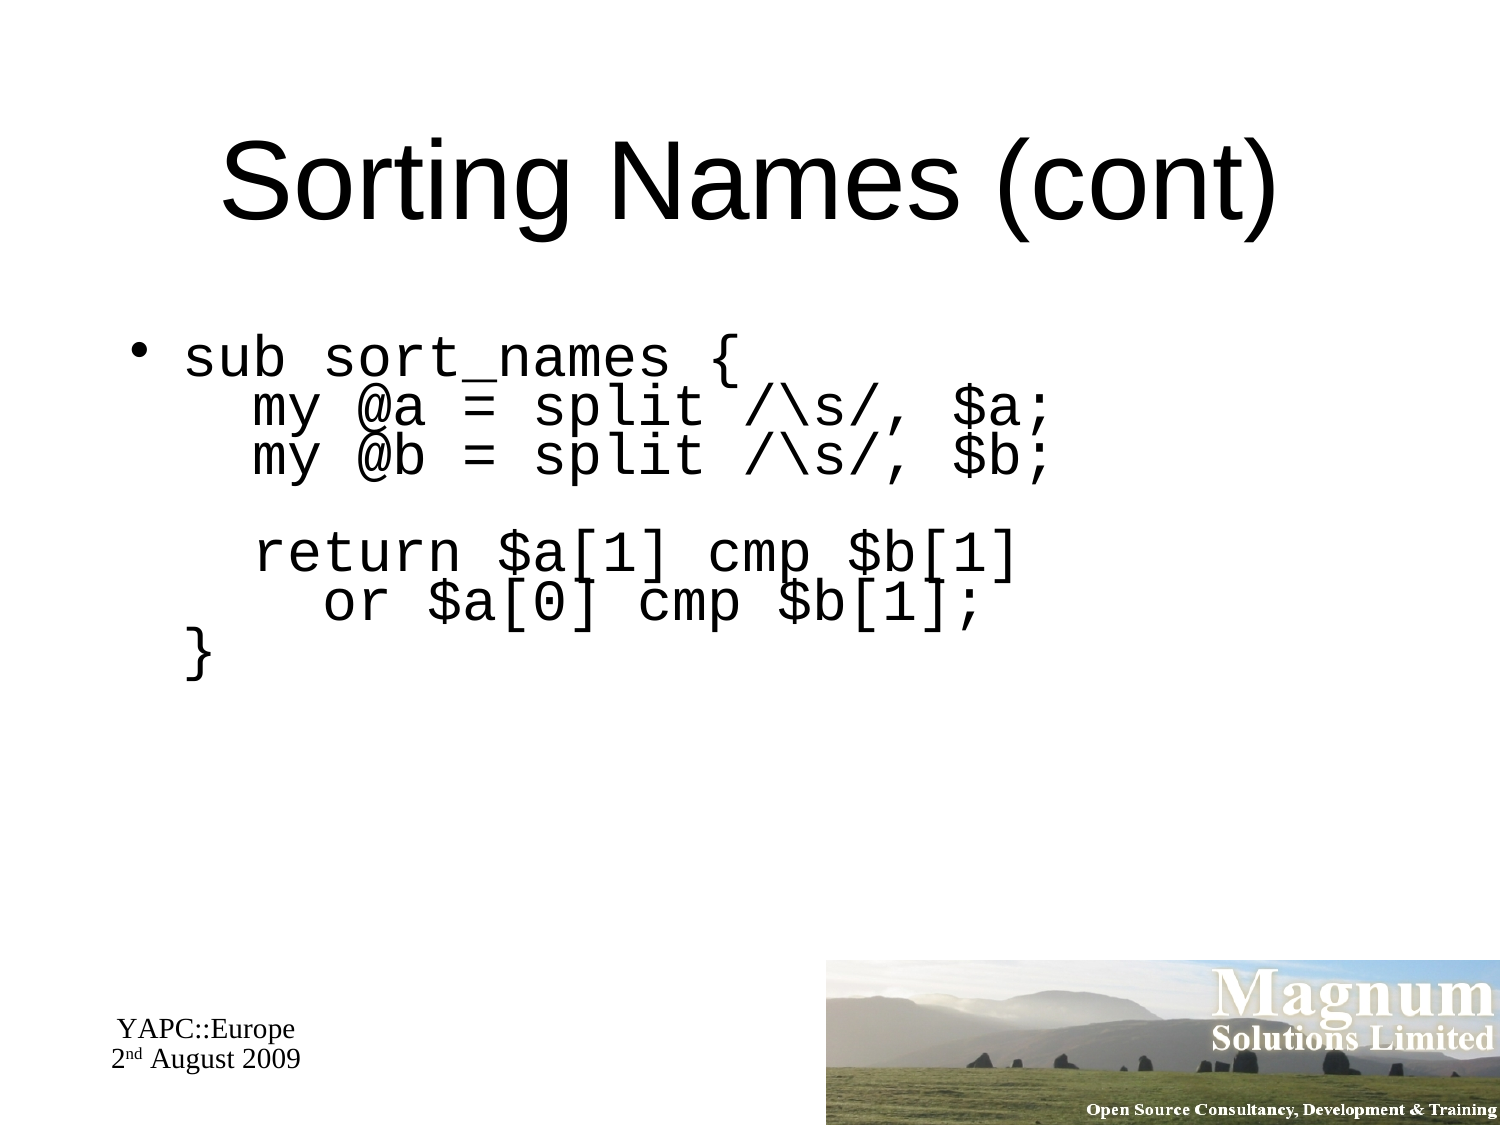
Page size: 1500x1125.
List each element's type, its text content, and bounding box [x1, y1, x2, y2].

title Sorting Names (cont) [112, 62, 1388, 250]
list sub sort_names { my @a = split /\s/, $a; my @b = split /\s/, $b; return $a[1] cmp $b[1] or $a[0] cmp $b[1]; } [112, 337, 1388, 697]
picture [826, 960, 1500, 1125]
